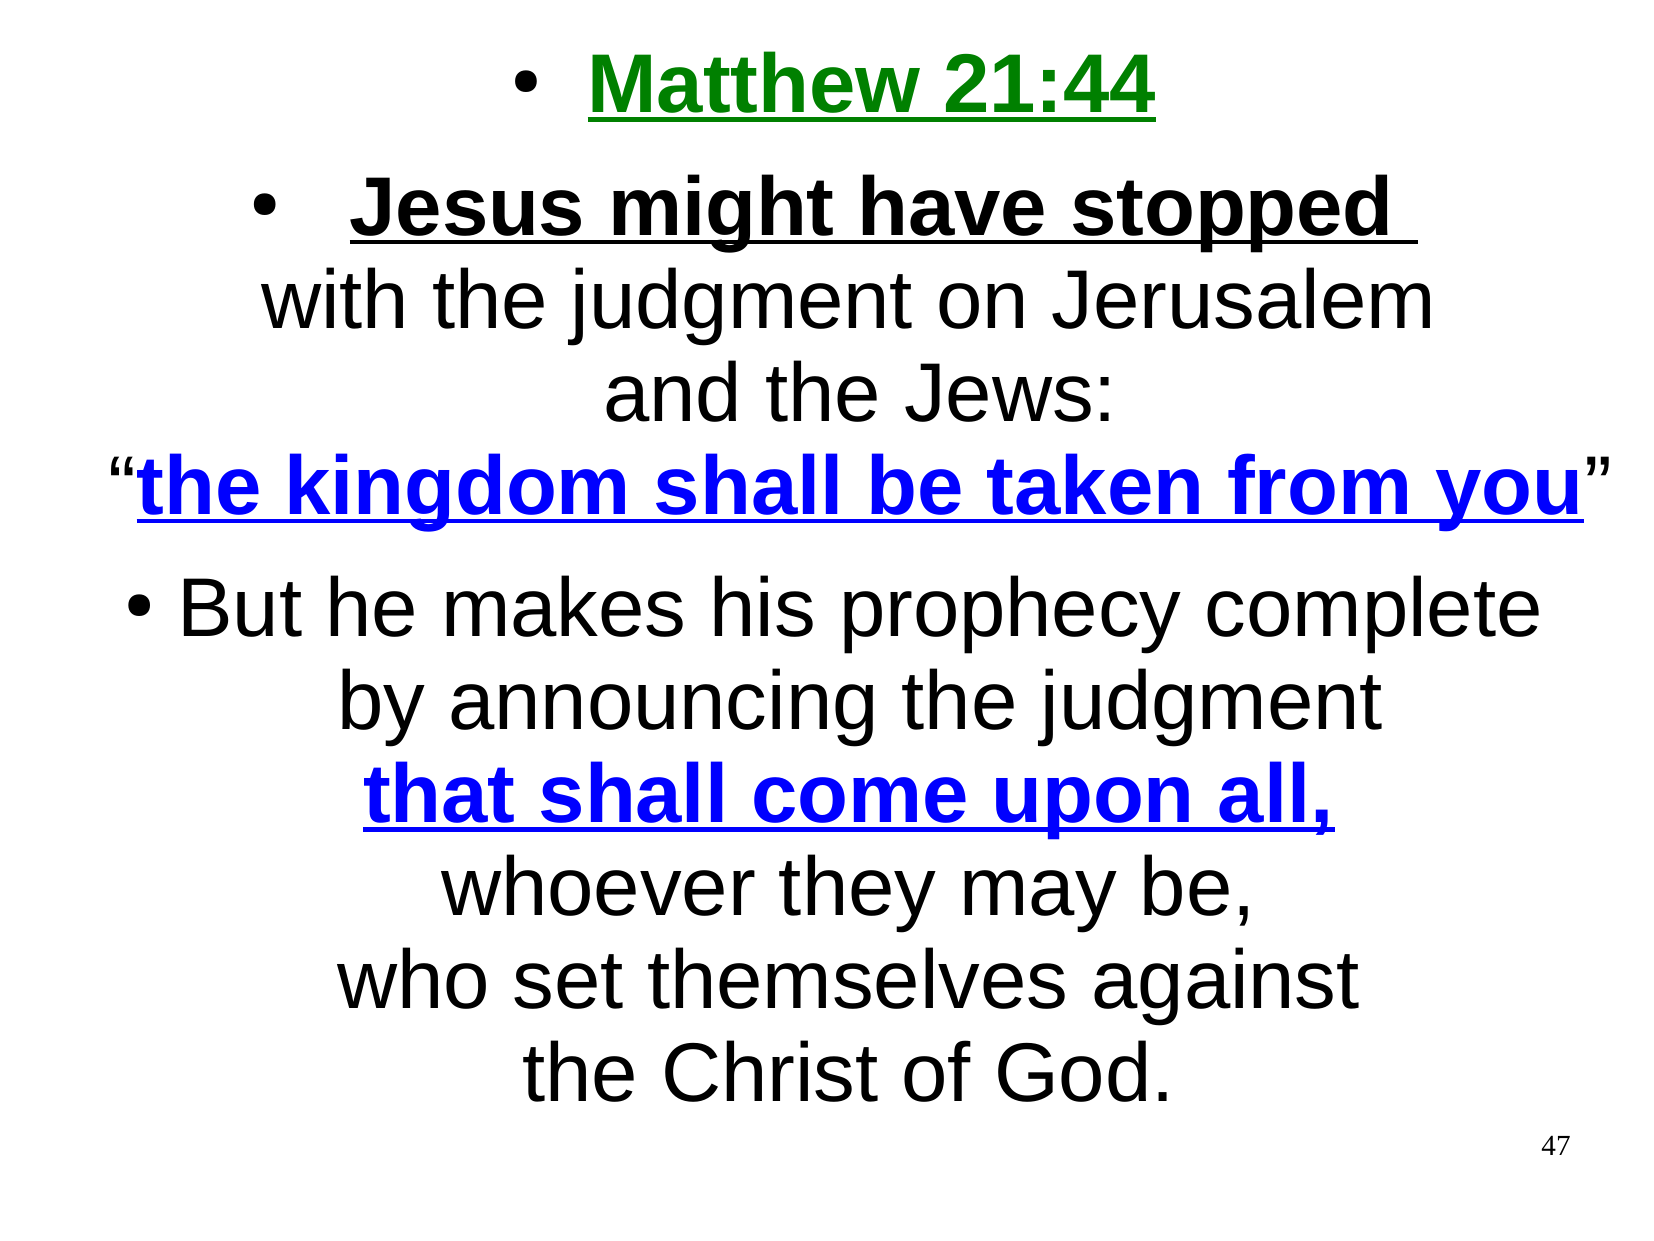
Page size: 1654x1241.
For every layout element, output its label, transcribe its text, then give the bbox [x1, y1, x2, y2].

list Matthew 21:44 Jesus might have stopped with the judgment on Jerusalem and the Jews: “the kingdom shall be taken from you” But he makes his prophecy complete by announcing the judgment that shall come upon all, whoever they may be, who set themselves against the Christ of God. [37, 37, 1613, 1201]
